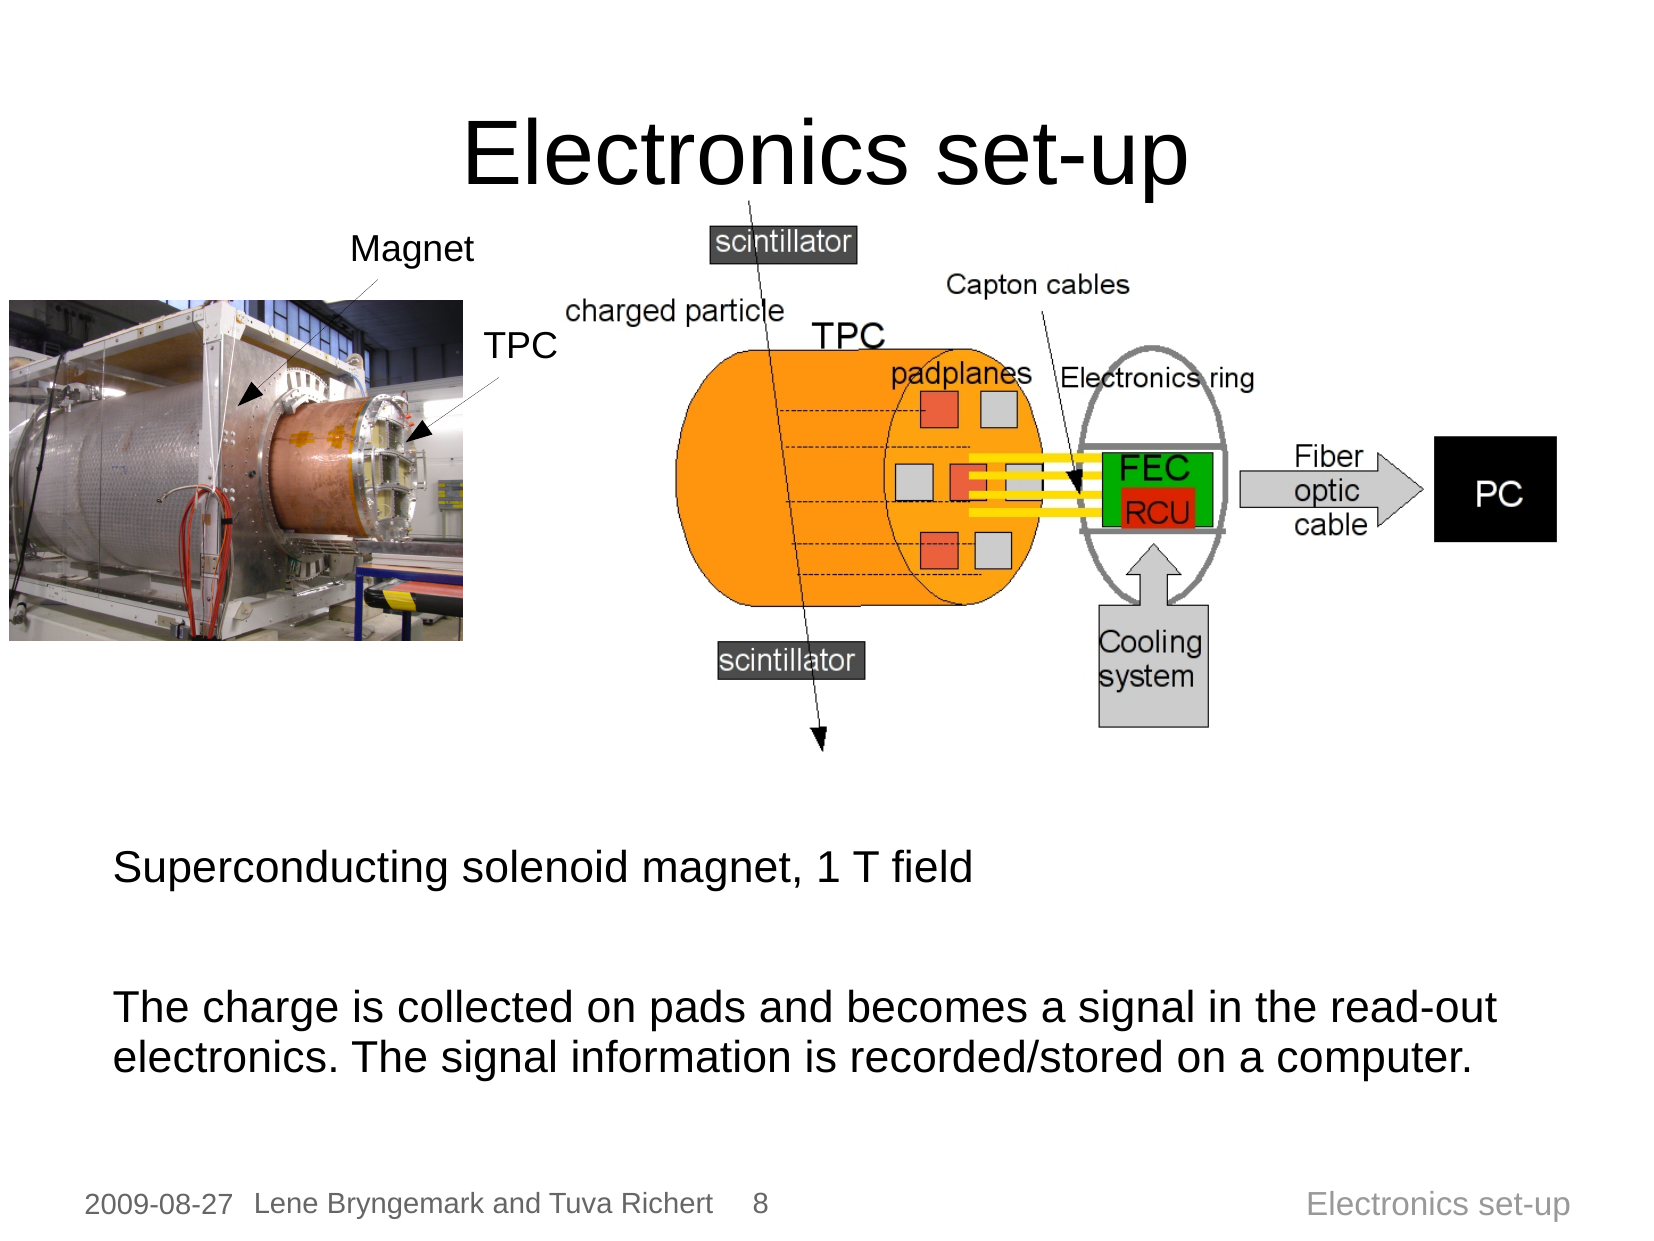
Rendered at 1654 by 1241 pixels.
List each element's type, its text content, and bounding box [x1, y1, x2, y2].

text_box Magnet [335, 219, 494, 278]
picture [555, 195, 1582, 763]
picture [9, 300, 463, 641]
list Superconducting solenoid magnet, 1 T field The charge is collected on pads and becomes a signal in the read-out electronics. The signal information is recorded/stored on a computer. [112, 842, 1613, 1089]
title Electronics set-up [82, 1177, 1572, 1232]
title Electronics set-up [82, 49, 1571, 257]
text_box TPC [468, 317, 585, 380]
